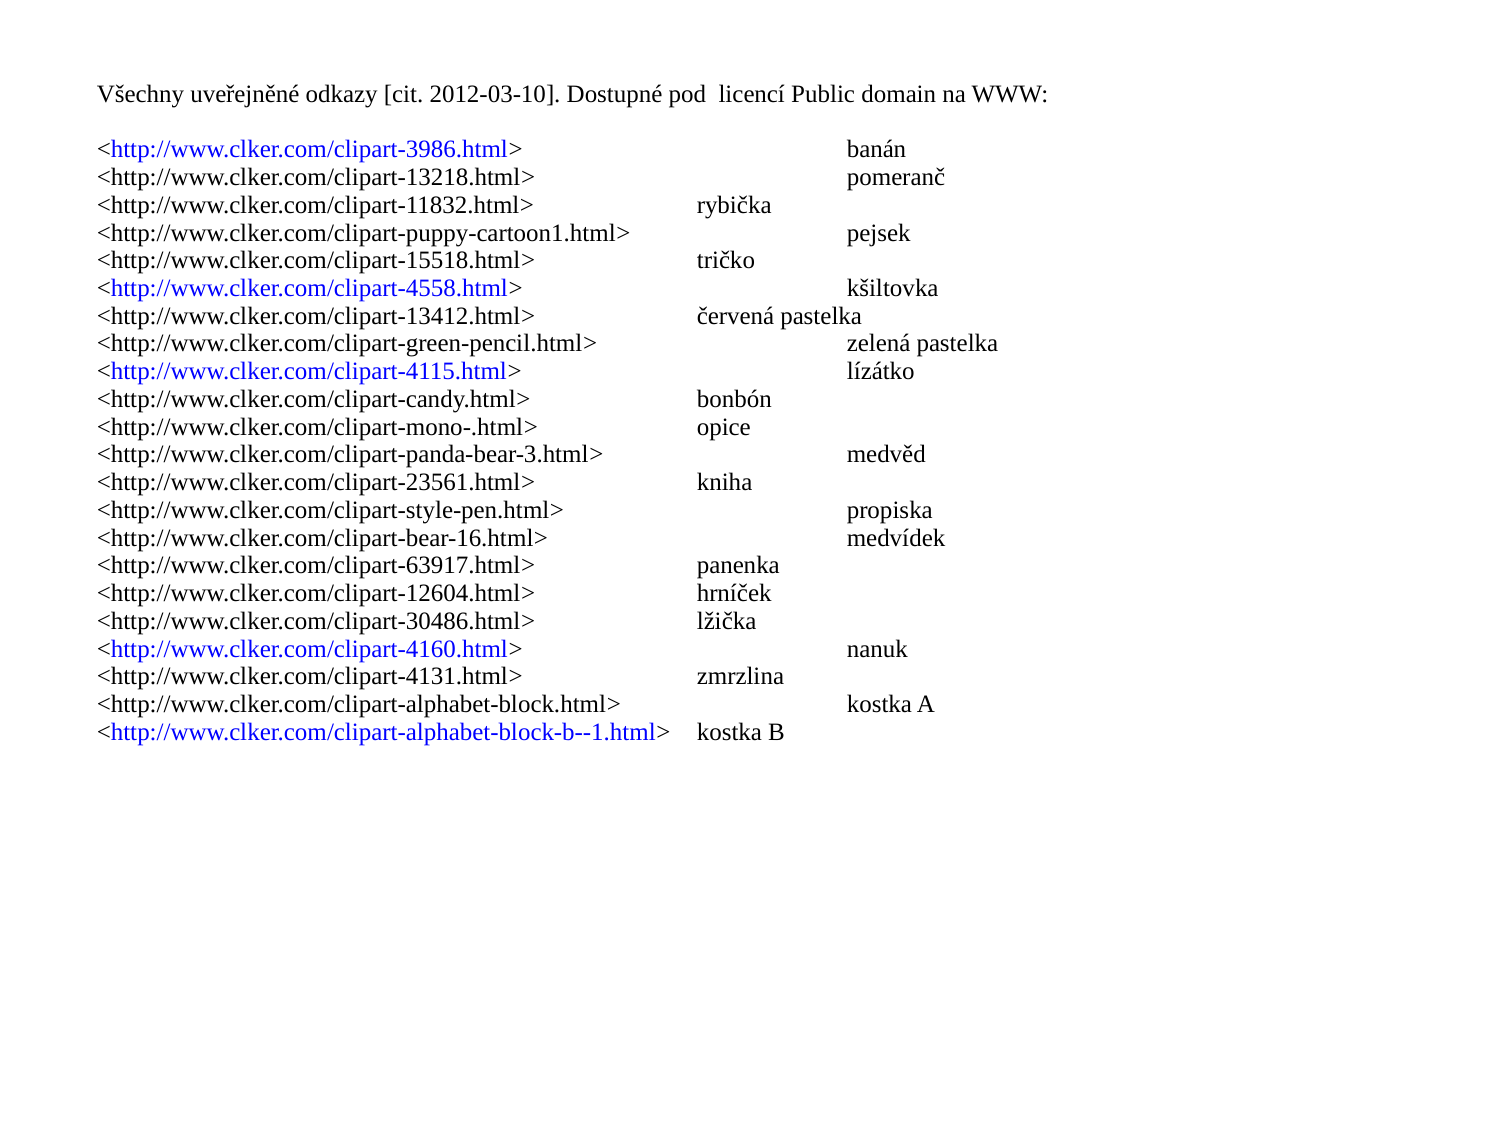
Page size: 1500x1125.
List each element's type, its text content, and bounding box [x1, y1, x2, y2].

text_box Všechny uveřejněné odkazy [cit. 2012-03-10]. Dostupné pod licencí Public domain na WWW: <http://www.clker.com/clipart-3986.html> banán <http://www.clker.com/clipart-13218.html> pomeranč <http://www.clker.com/clipart-11832.html> rybička <http://www.clker.com/clipart-puppy-cartoon1.html> pejsek <http://www.clker.com/clipart-15518.html> tričko <http://www.clker.com/clipart-4558.html> kšiltovka <http://www.clker.com/clipart-13412.html> červená pastelka <http://www.clker.com/clipart-green-pencil.html> zelená pastelka <http://www.clker.com/clipart-4115.html> lízátko <http://www.clker.com/clipart-candy.html> bonbón <http://www.clker.com/clipart-mono-.html> opice <http://www.clker.com/clipart-panda-bear-3.html> medvěd <http://www.clker.com/clipart-23561.html> kniha <http://www.clker.com/clipart-style-pen.html> propiska <http://www.clker.com/clipart-bear-16.html> medvídek <http://www.clker.com/clipart-63917.html> panenka <http://www.clker.com/clipart-12604.html> hrníček <http://www.clker.com/clipart-30486.html> lžička <http://www.clker.com/clipart-4160.html> nanuk <http://www.clker.com/clipart-4131.html> zmrzlina <http://www.clker.com/clipart-alphabet-block.html> kostka A <http://www.clker.com/clipart-alphabet-block-b--1.html> kostka B [82, 44, 1323, 754]
